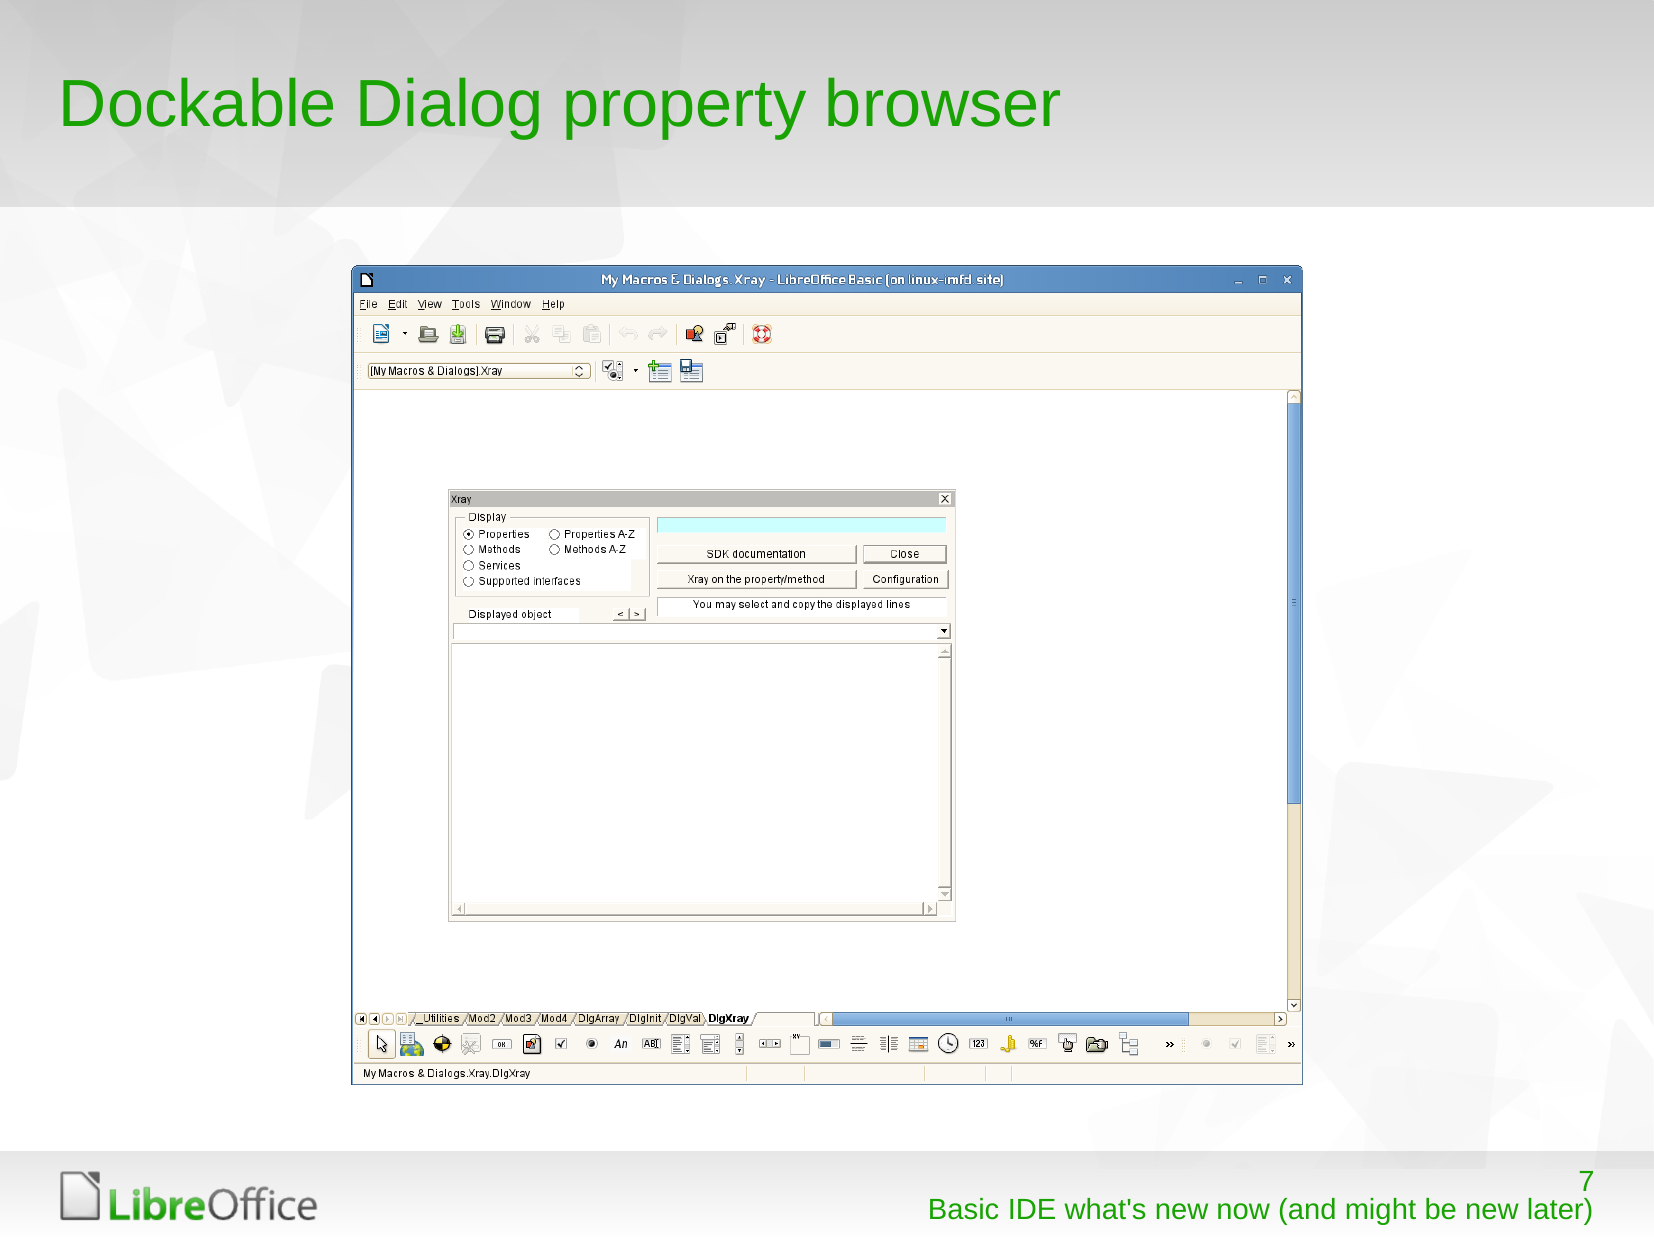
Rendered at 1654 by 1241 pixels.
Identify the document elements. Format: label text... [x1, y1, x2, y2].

title Dockable Dialog property browser [59, 29, 1595, 178]
picture [41, 1152, 337, 1240]
picture [0, 0, 1654, 1169]
